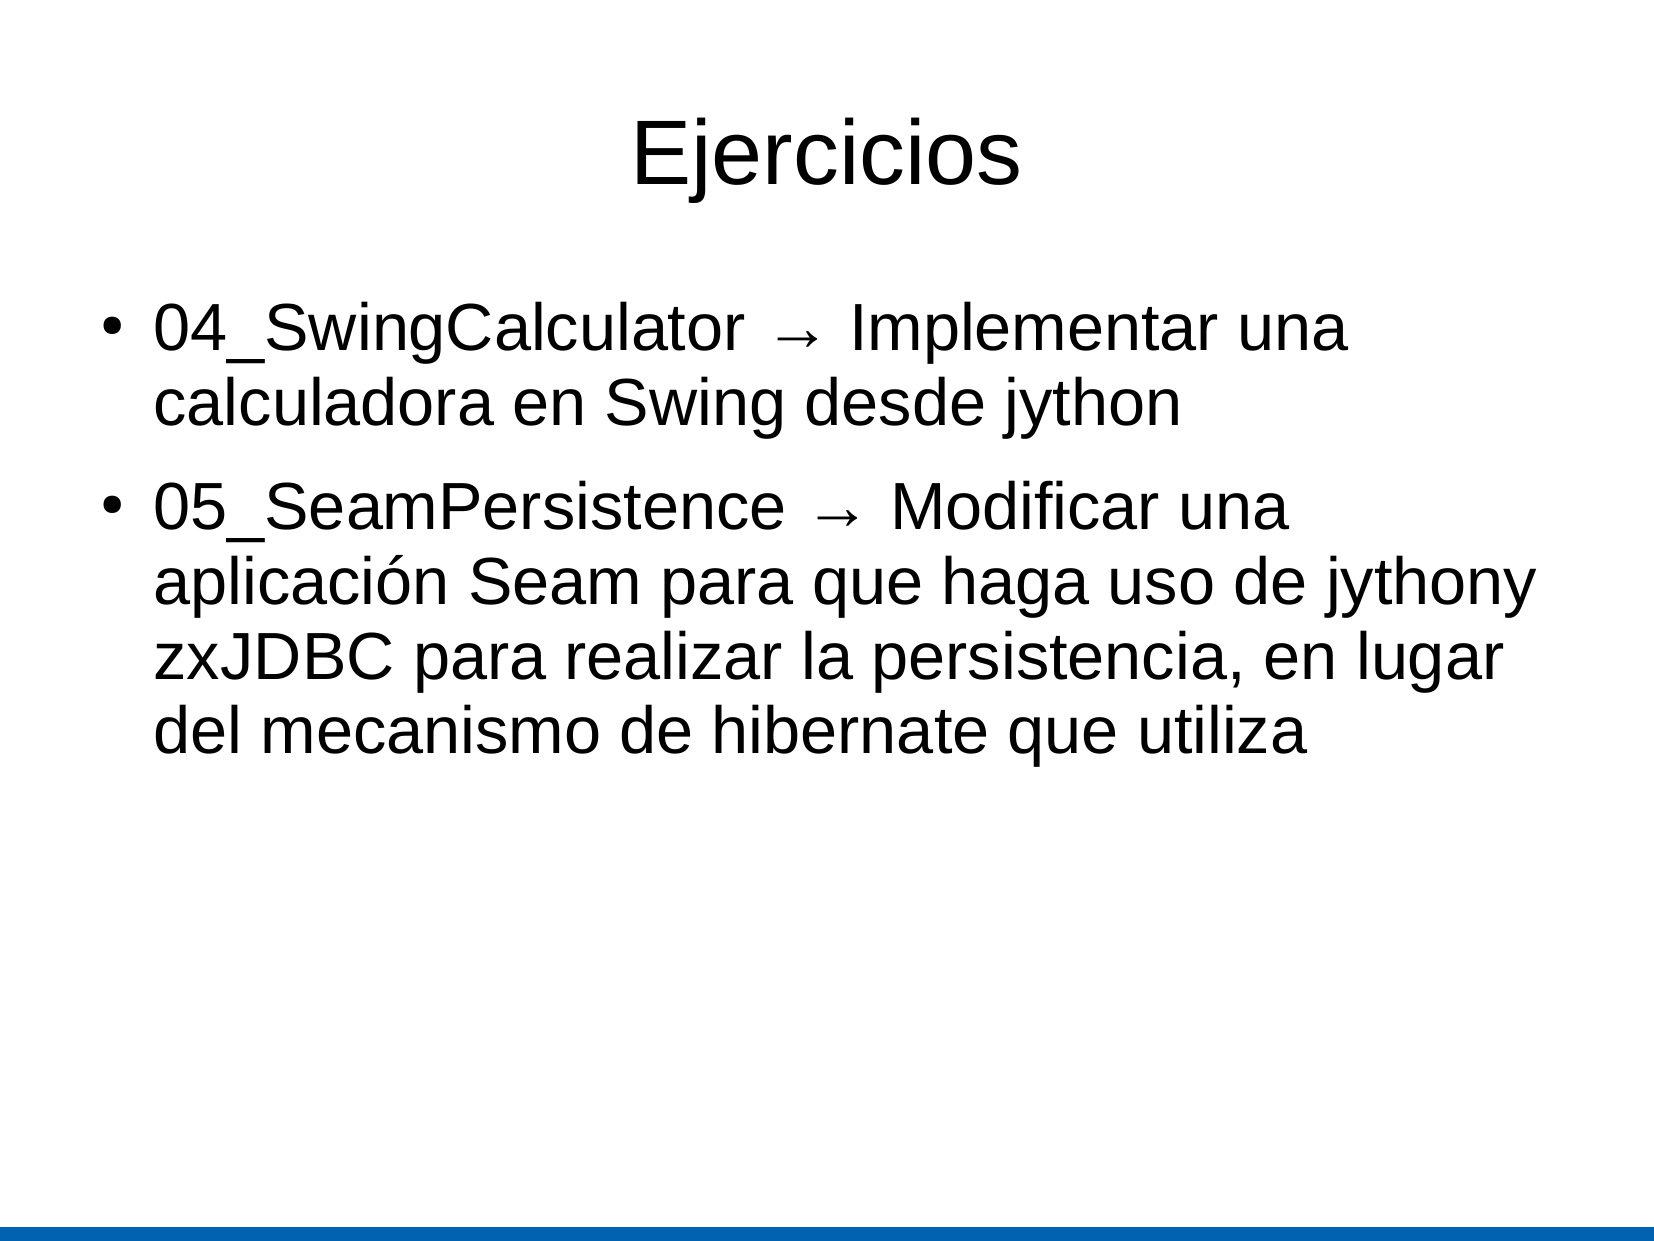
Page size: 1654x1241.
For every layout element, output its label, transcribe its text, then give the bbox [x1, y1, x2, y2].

title Ejercicios [82, 49, 1571, 257]
list 04_SwingCalculator → Implementar una calculadora en Swing desde jython 05_SeamPersistence → Modificar una aplicación Seam para que haga uso de jythony zxJDBC para realizar la persistencia, en lugar del mecanismo de hibernate que utiliza [82, 290, 1571, 1109]
